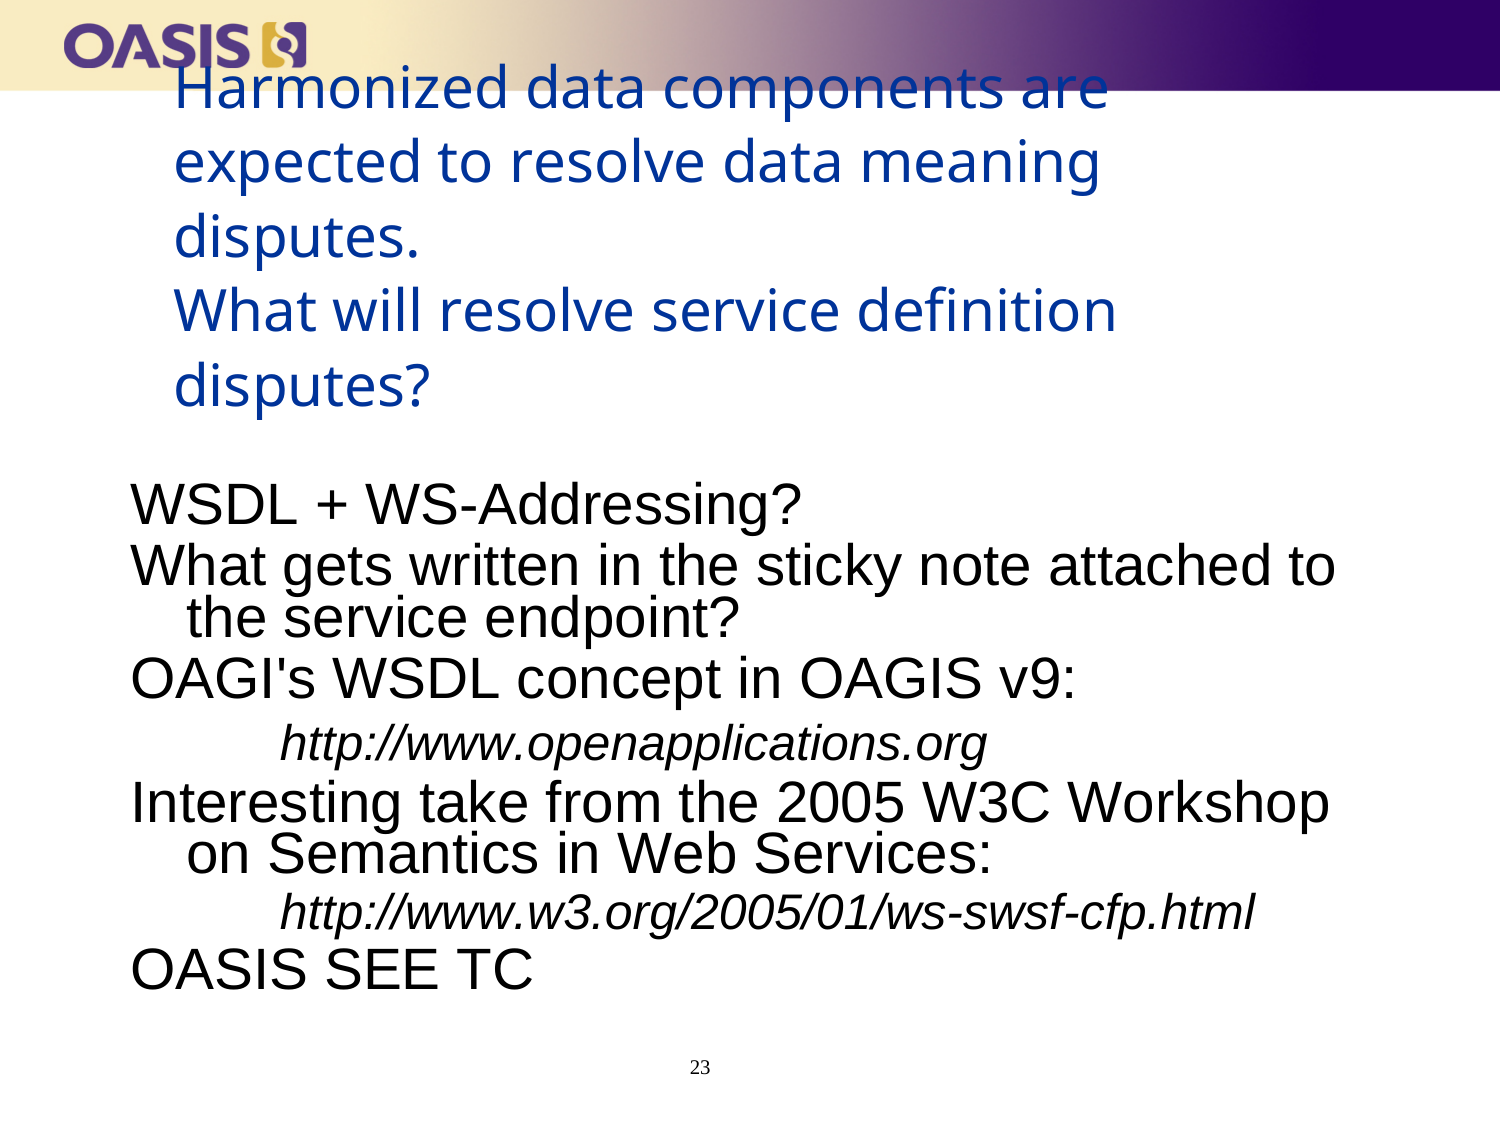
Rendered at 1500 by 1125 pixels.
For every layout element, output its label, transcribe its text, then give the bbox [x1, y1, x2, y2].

title Harmonized data components are expected to resolve data meaning disputes. What will resolve service definition disputes? [158, 68, 1248, 429]
list WSDL + WS-Addressing? What gets written in the sticky note attached to the service endpoint? OAGI's WSDL concept in OAGIS v9: http://www.openapplications.org Interesting take from the 2005 W3C Workshop on Semantics in Web Services: http://www.w3.org/2005/01/ws-swsf-cfp.html OASIS SEE TC [115, 475, 1383, 1051]
picture [0, 0, 1500, 1125]
